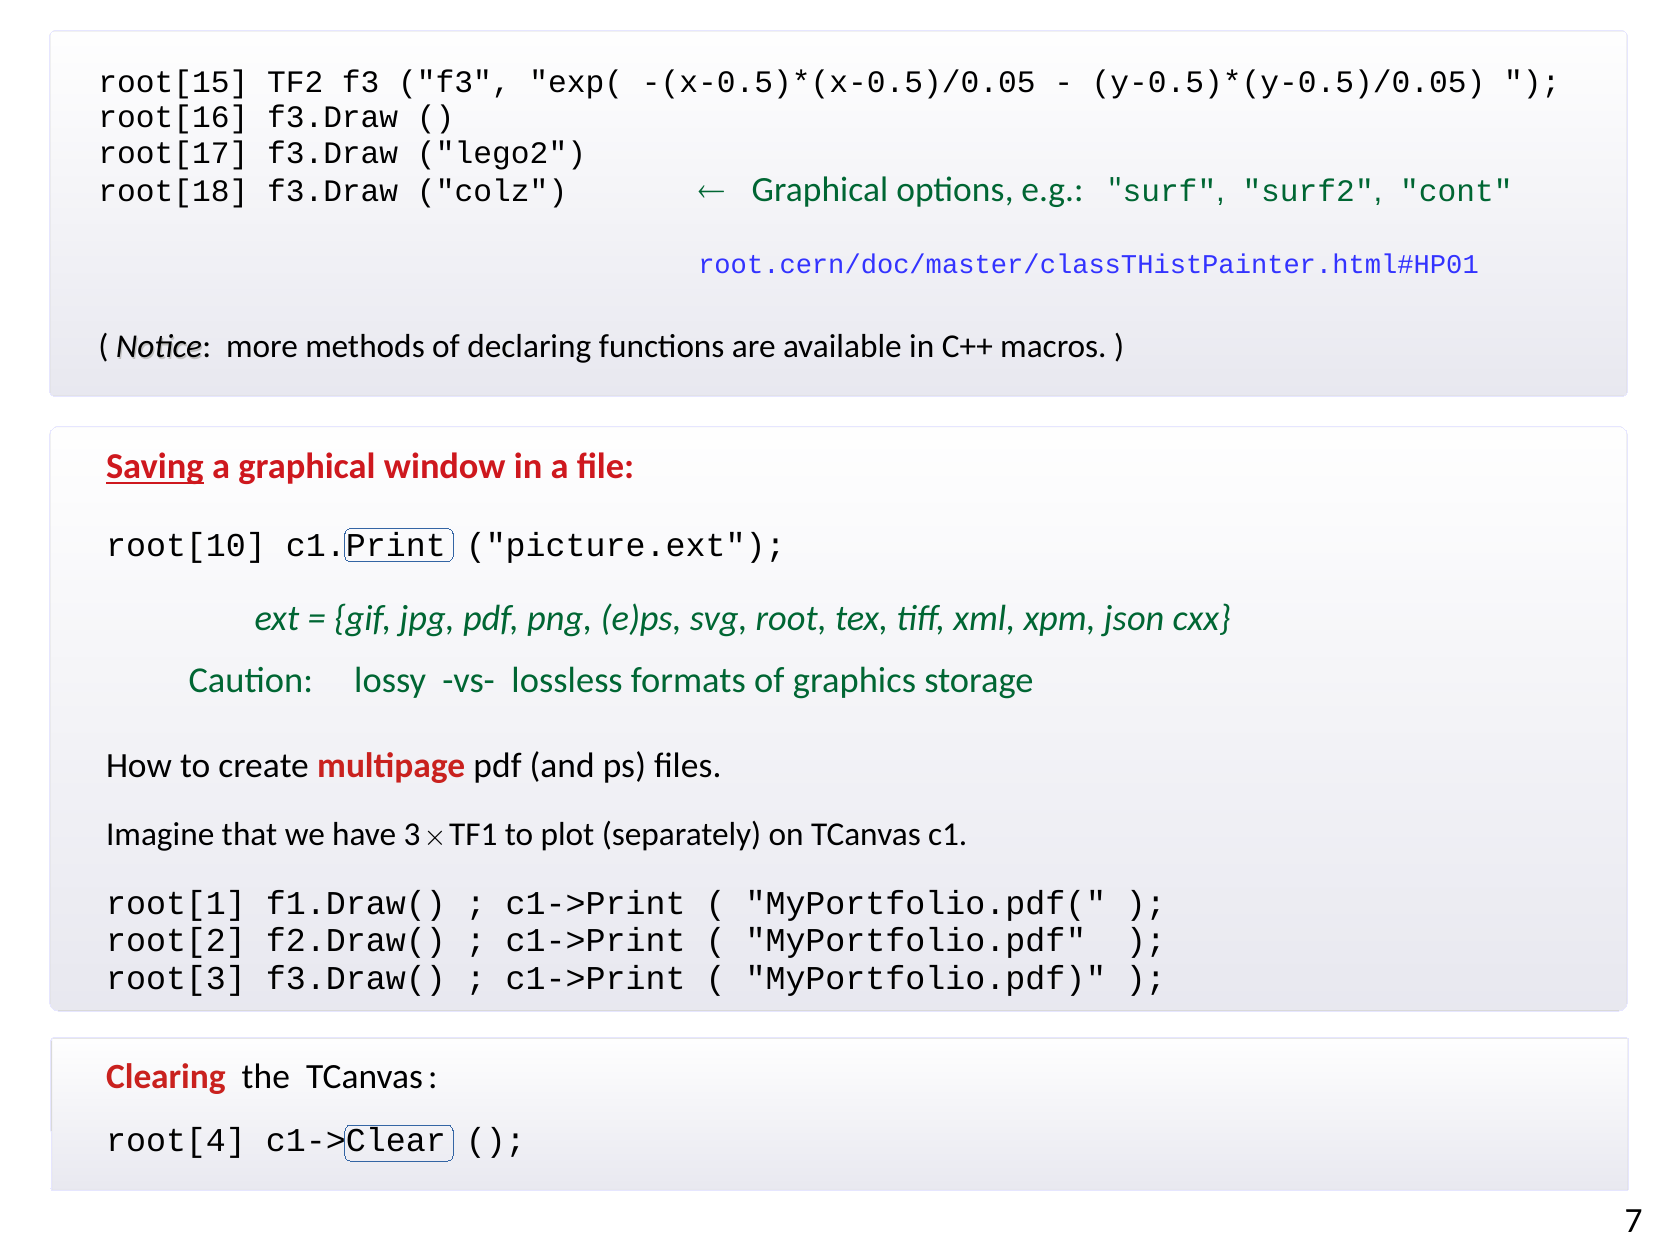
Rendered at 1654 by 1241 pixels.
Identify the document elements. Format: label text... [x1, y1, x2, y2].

text_box root[15] TF2 f3 ("f3", "exp( -(x-0.5)*(x-0.5)/0.05 - (y-0.5)*(y-0.5)/0.05) "); root[16] f3.Draw () root[17] f3.Draw ("lego2") root[18] f3.Draw ("colz")  Graphical options, e.g.: "surf", "surf2", "cont" root.cern/doc/master/classTHistPainter.html#HP01 ( Notice: more methods of declaring functions are available in C++ macros. ) [83, 59, 1629, 374]
text_box [49, 30, 1628, 397]
text_box Saving a graphical window in a file: root[10] c1.Print ("picture.ext"); ext = {gif, jpg, pdf, png, (e)ps, svg, root, tex, tiff, xml, xpm, json cxx} Caution: lossy -vs- lossless formats of graphics storage How to create multipage pdf (and ps) files. Imagine that we have 3 × TF1 to plot (separately) on TCanvas c1. root[1] f1.Draw() ; c1->Print ( "MyPortfolio.pdf(" ); root[2] f2.Draw() ; c1->Print ( "MyPortfolio.pdf" ); root[3] f3.Draw() ; c1->Print ( "MyPortfolio.pdf)" ); Clearing the TCanvas : root[4] c1->Clear (); [91, 444, 1591, 1170]
text_box [50, 1037, 1629, 1191]
text_box [49, 426, 1628, 1012]
